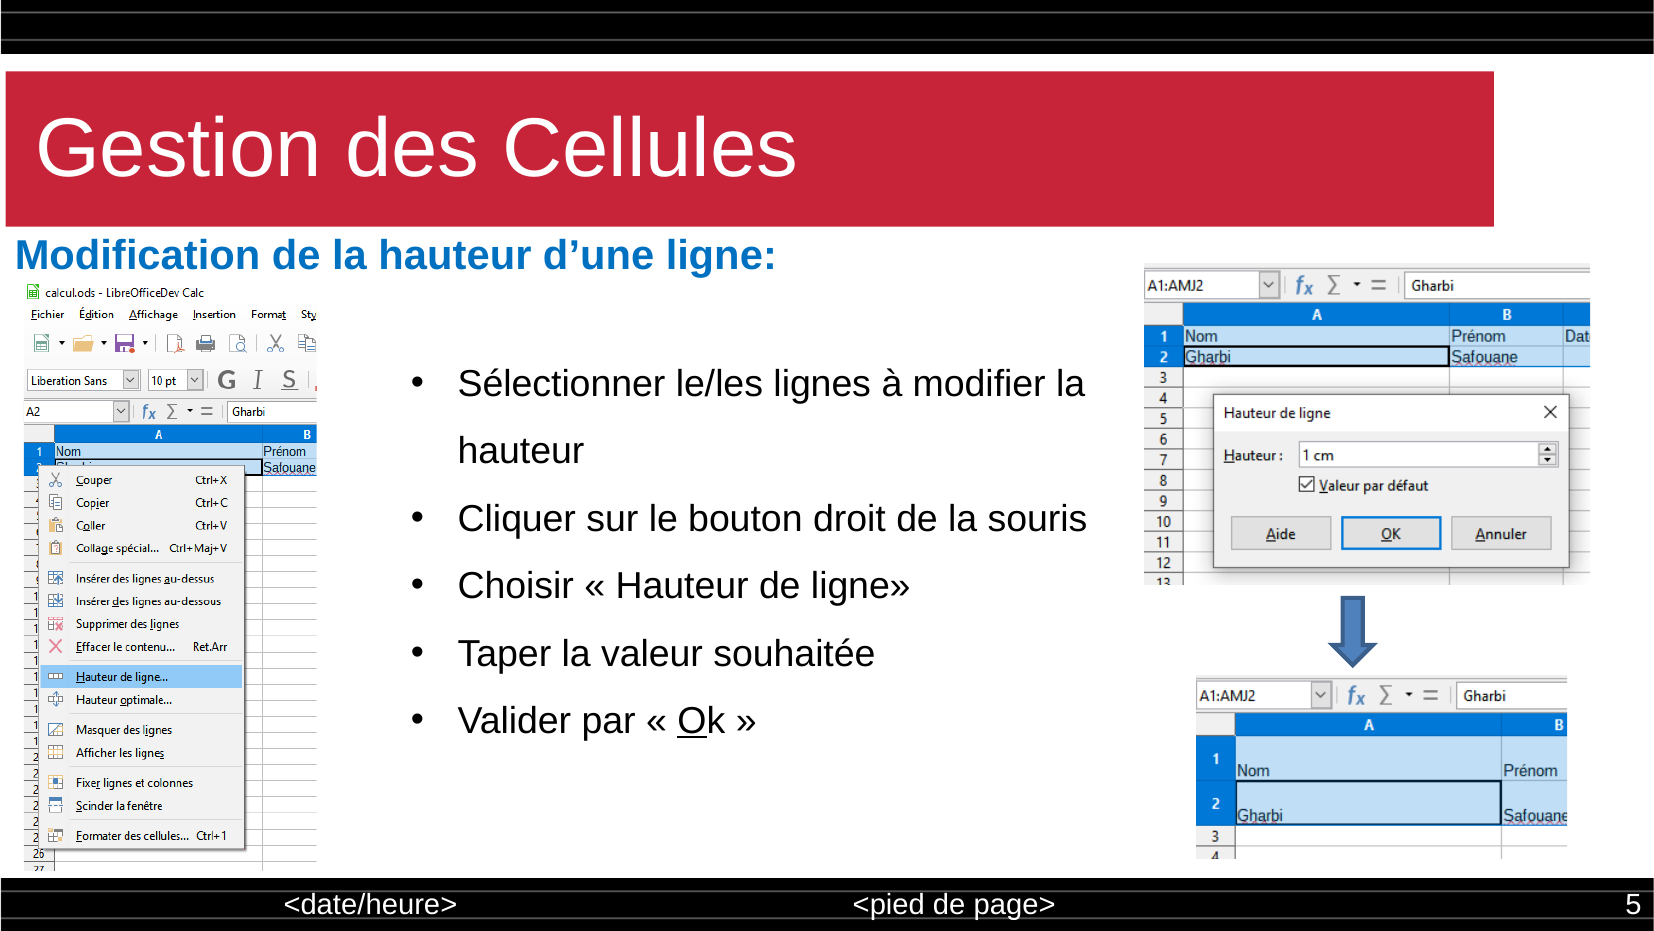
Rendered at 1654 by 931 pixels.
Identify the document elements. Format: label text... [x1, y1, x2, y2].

picture [1144, 263, 1591, 585]
picture [0, 878, 1654, 931]
text_box Sélectionner le/les lignes à modifier la hauteur Cliquer sur le bouton droit de la souris Choisir « Hauteur de ligne» Taper la valeur souhaitée Valider par « Ok » [396, 328, 1144, 749]
text_box Gestion des Cellules [5, 71, 1494, 227]
picture [23, 281, 317, 871]
picture [0, 0, 1654, 54]
text_box [1332, 597, 1373, 666]
picture [1196, 675, 1568, 859]
text_box Modification de la hauteur d’une ligne: [0, 220, 1400, 285]
